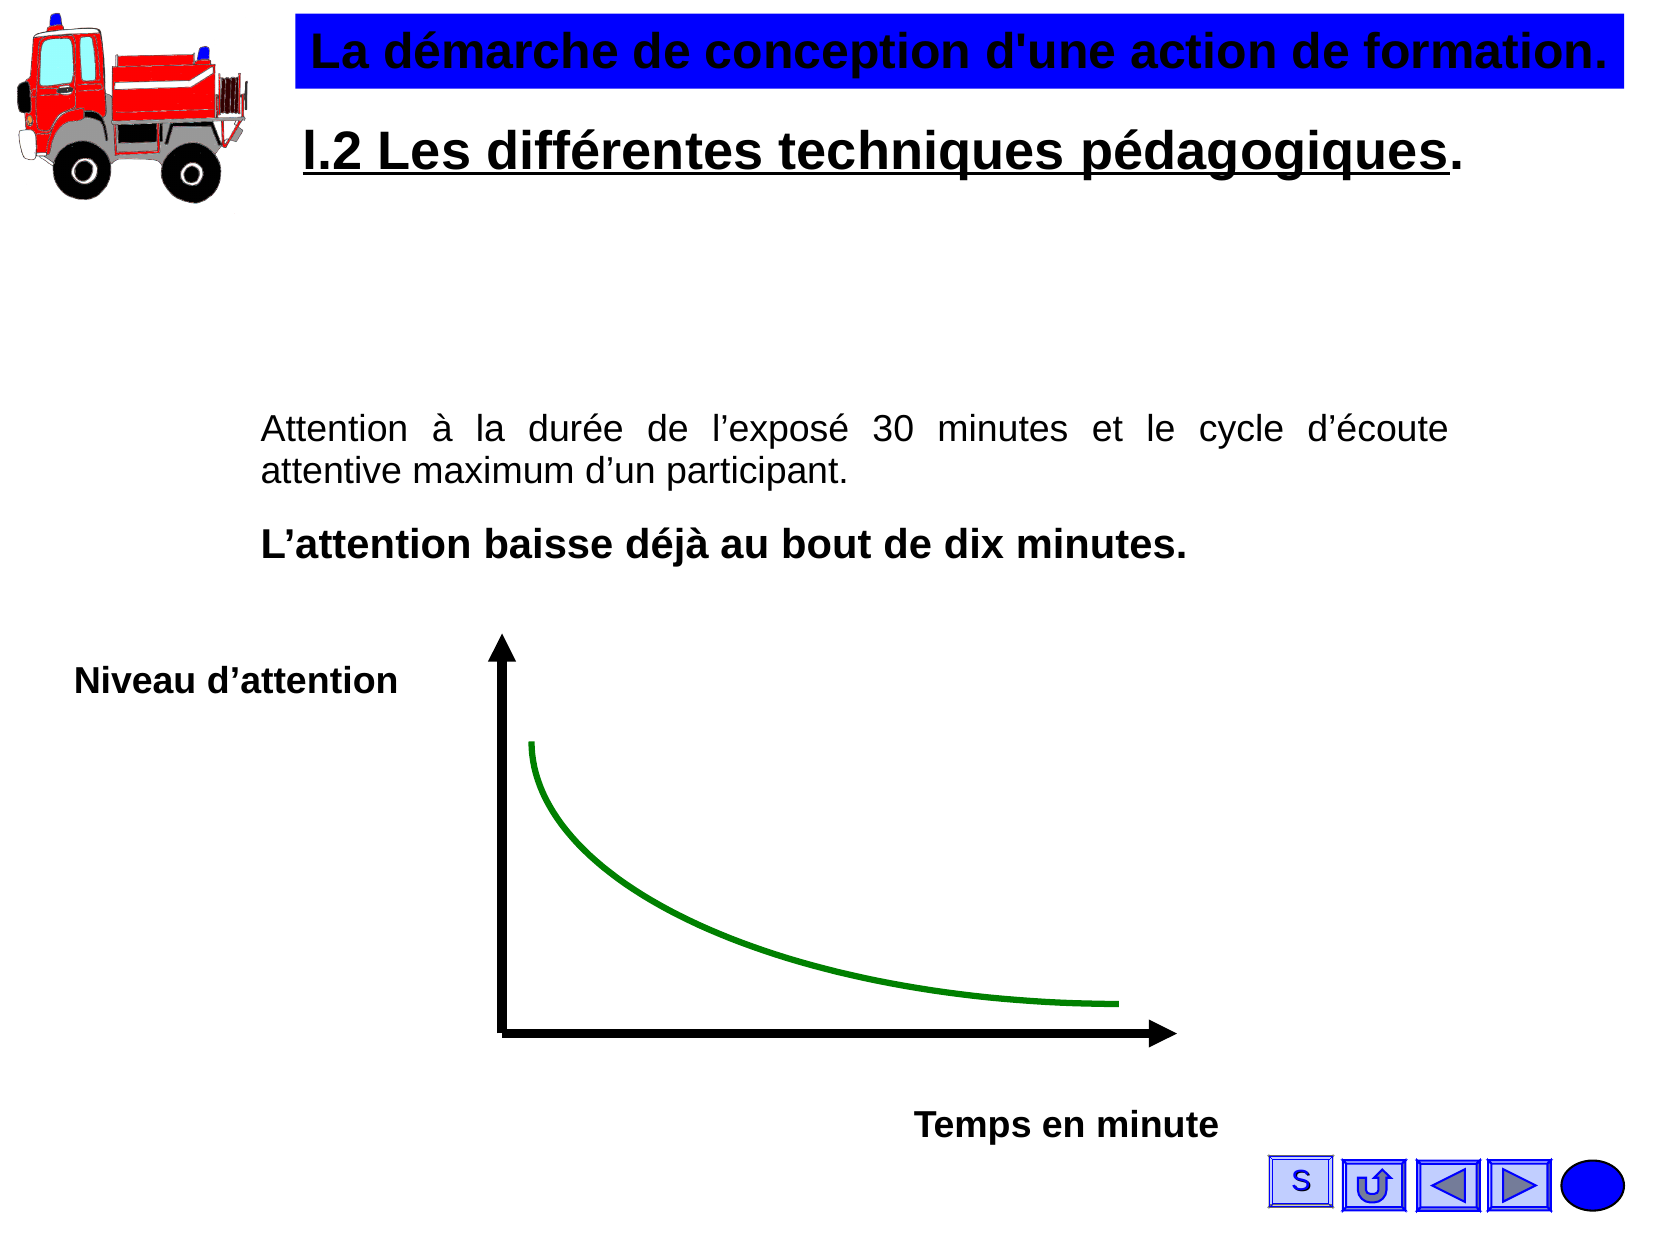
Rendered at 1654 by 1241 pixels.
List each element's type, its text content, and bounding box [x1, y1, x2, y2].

text_box La démarche de conception d'une action de formation. [295, 13, 1625, 89]
list Attention à la durée de l’exposé 30 minutes et le cycle d’écoute attentive maximum d’un participant. L’attention baisse déjà au bout de dix minutes. [189, 400, 1465, 654]
text_box [1561, 1160, 1625, 1211]
text_box l.2 Les différentes techniques pédagogiques. [287, 112, 1481, 189]
text_box Temps en minute [885, 1092, 1300, 1153]
picture [8, 8, 257, 216]
text_box Niveau d’attention [59, 651, 414, 709]
